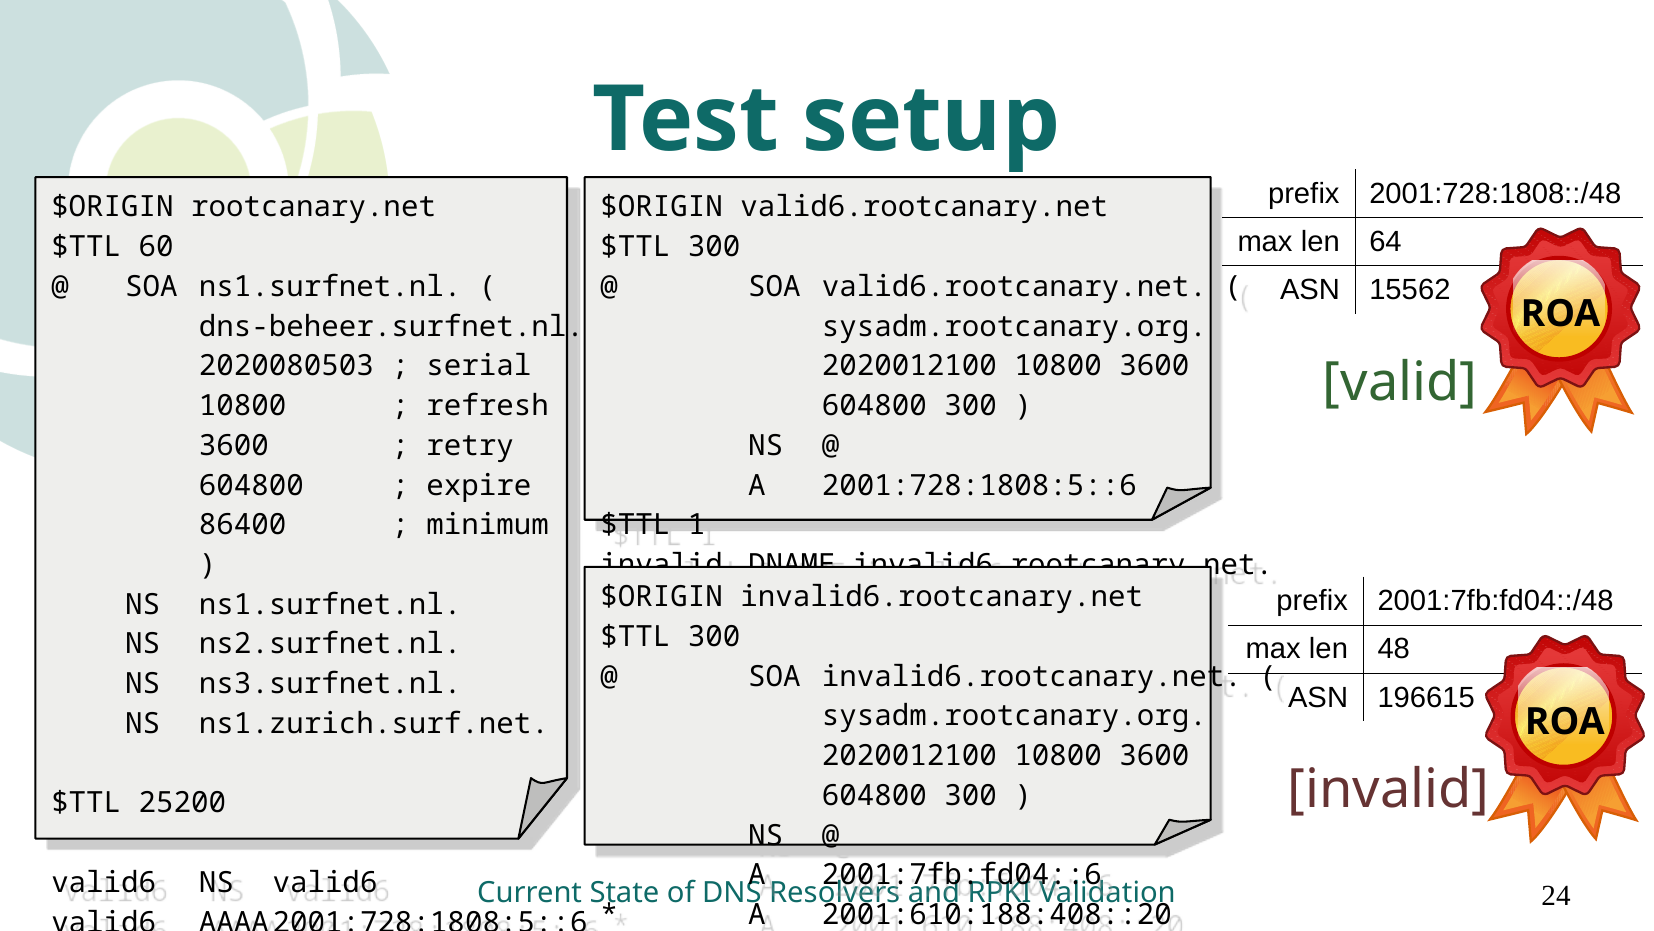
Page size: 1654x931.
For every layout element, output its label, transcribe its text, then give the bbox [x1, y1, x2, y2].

text_box $ORIGIN invalid6.rootcanary.net $TTL 300 @ SOA invalid6.rootcanary.net. ( sysadm.rootcanary.org. 2020012100 10800 3600 604800 300 ) NS @ A 2001:7fb:fd04::6 * A 2001:610:188:408::20 [584, 566, 1211, 845]
table_cell 64 [1356, 218, 1448, 265]
table_header prefix [1222, 169, 1355, 217]
title Test setup [82, 37, 1571, 193]
table_cell 48 [1364, 626, 1452, 673]
table_header 2001:7fb:fd04::/48 [1364, 577, 1642, 625]
text_box [valid] [1322, 342, 1486, 394]
table_header prefix [1228, 577, 1363, 625]
table_cell 15562 [1438, 287, 1448, 297]
table_cell ASN [1228, 674, 1363, 721]
table_cell max len [1228, 626, 1363, 673]
text_box [invalid] [1287, 749, 1494, 801]
table_header 2001:728:1808::/48 [1356, 169, 1643, 217]
table_cell 15562 [1356, 266, 1448, 314]
picture [1448, 218, 1654, 443]
table_cell 196615 [1364, 674, 1452, 721]
text_box $ORIGIN rootcanary.net $TTL 60 @ SOA ns1.surfnet.nl. ( dns-beheer.surfnet.nl. 2020080503 ; serial 10800 ; refresh 3600 ; retry 604800 ; expire 86400 ; minimum ) NS ns1.surfnet.nl. NS ns2.surfnet.nl. NS ns3.surfnet.nl. NS ns1.zurich.surf.net. $TTL 25200 valid6 NS valid6 valid6 AAAA 2001:728:1808:5::6 invalid6 NS invalid6 invalid6 AAAA 2001:7fb:fd04::6 [35, 177, 567, 839]
text_box $ORIGIN valid6.rootcanary.net $TTL 300 @ SOA valid6.rootcanary.net. ( sysadm.rootcanary.org. 2020012100 10800 3600 604800 300 ) NS @ A 2001:728:1808:5::6 $TTL 1 invalid DNAME invalid6.rootcanary.net. [584, 177, 1211, 520]
table_cell max len [1222, 218, 1355, 265]
table_cell ASN [1222, 266, 1355, 314]
picture [1452, 625, 1654, 851]
